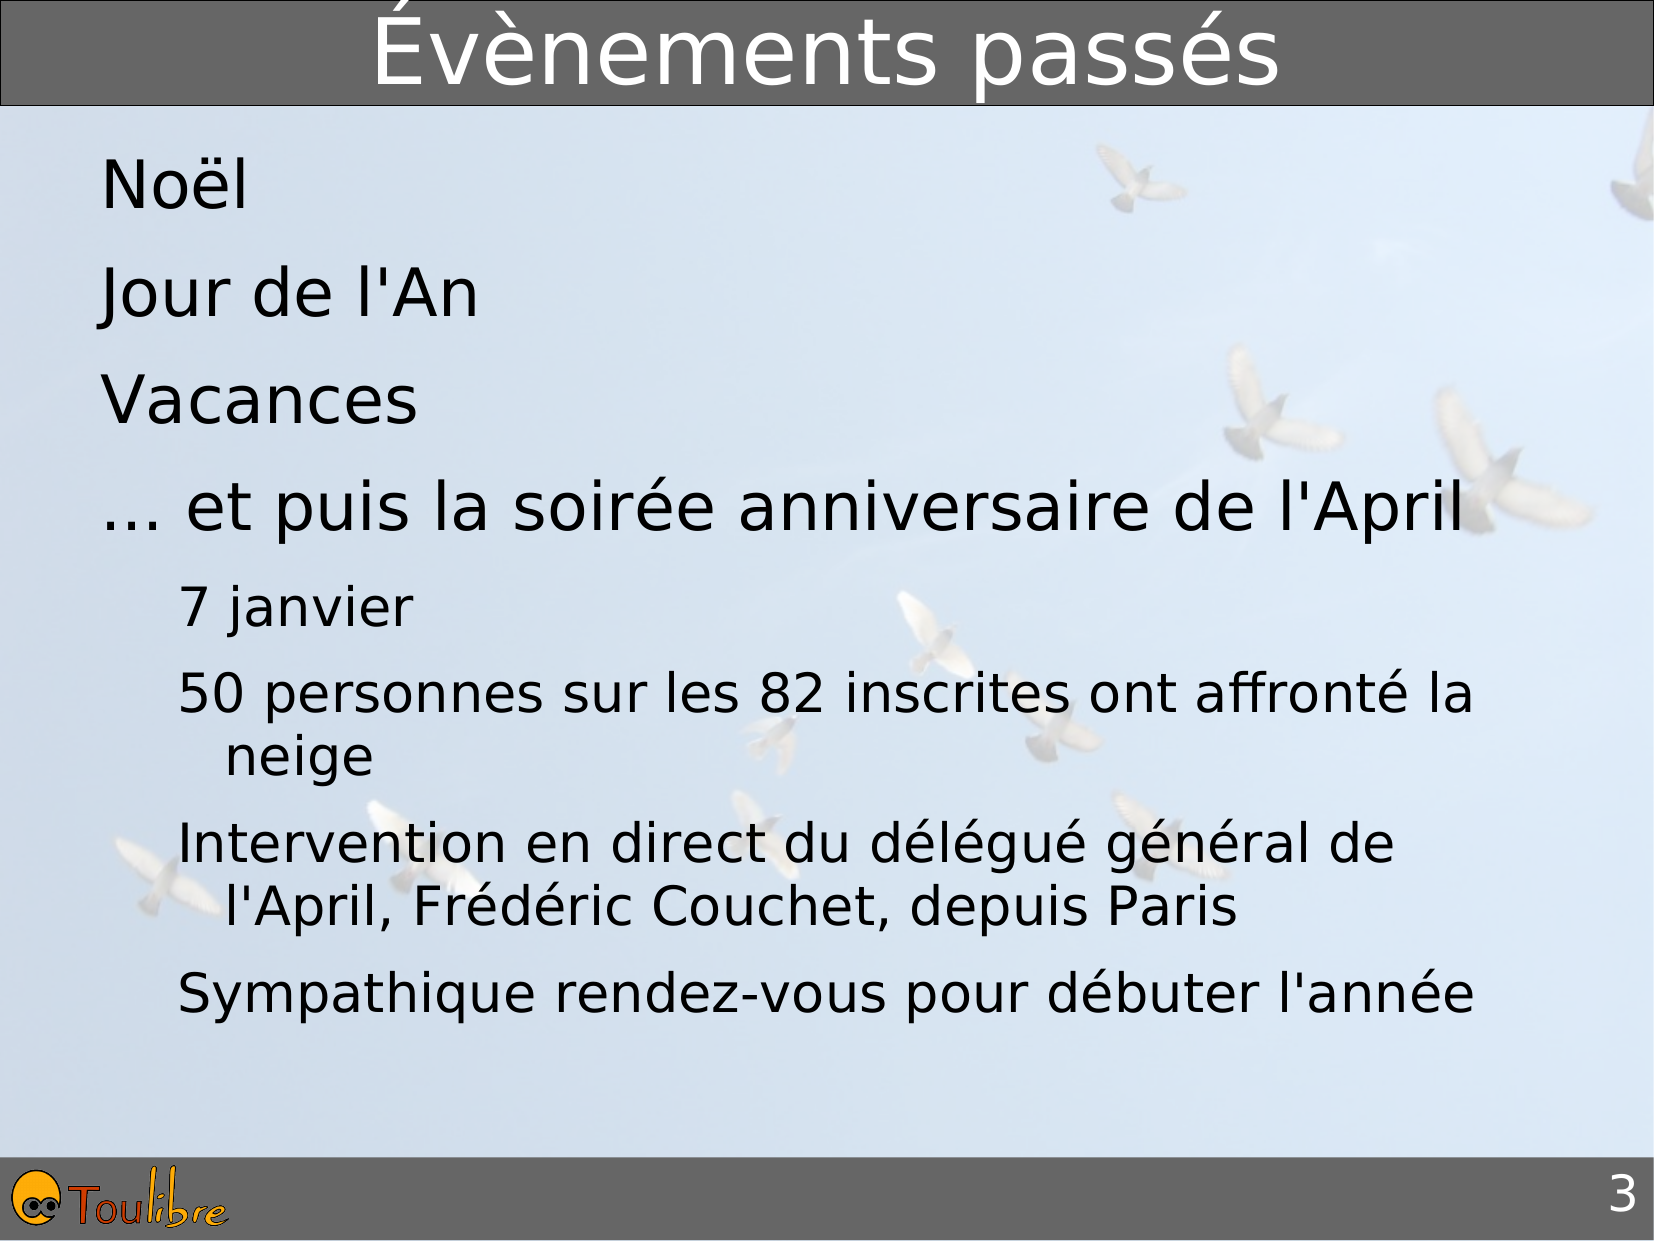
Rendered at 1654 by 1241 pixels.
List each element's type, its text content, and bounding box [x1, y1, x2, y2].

title Évènements passés [0, 0, 1654, 107]
list Noël Jour de l'An Vacances ... et puis la soirée anniversaire de l'April 7 janvier 50 personnes sur les 82 inscrites ont affronté la neige Intervention en direct du délégué général de l'April, Frédéric Couchet, depuis Paris Sympathique rendez-vous pour débuter l'année [82, 146, 1571, 1094]
picture [11, 1165, 229, 1228]
